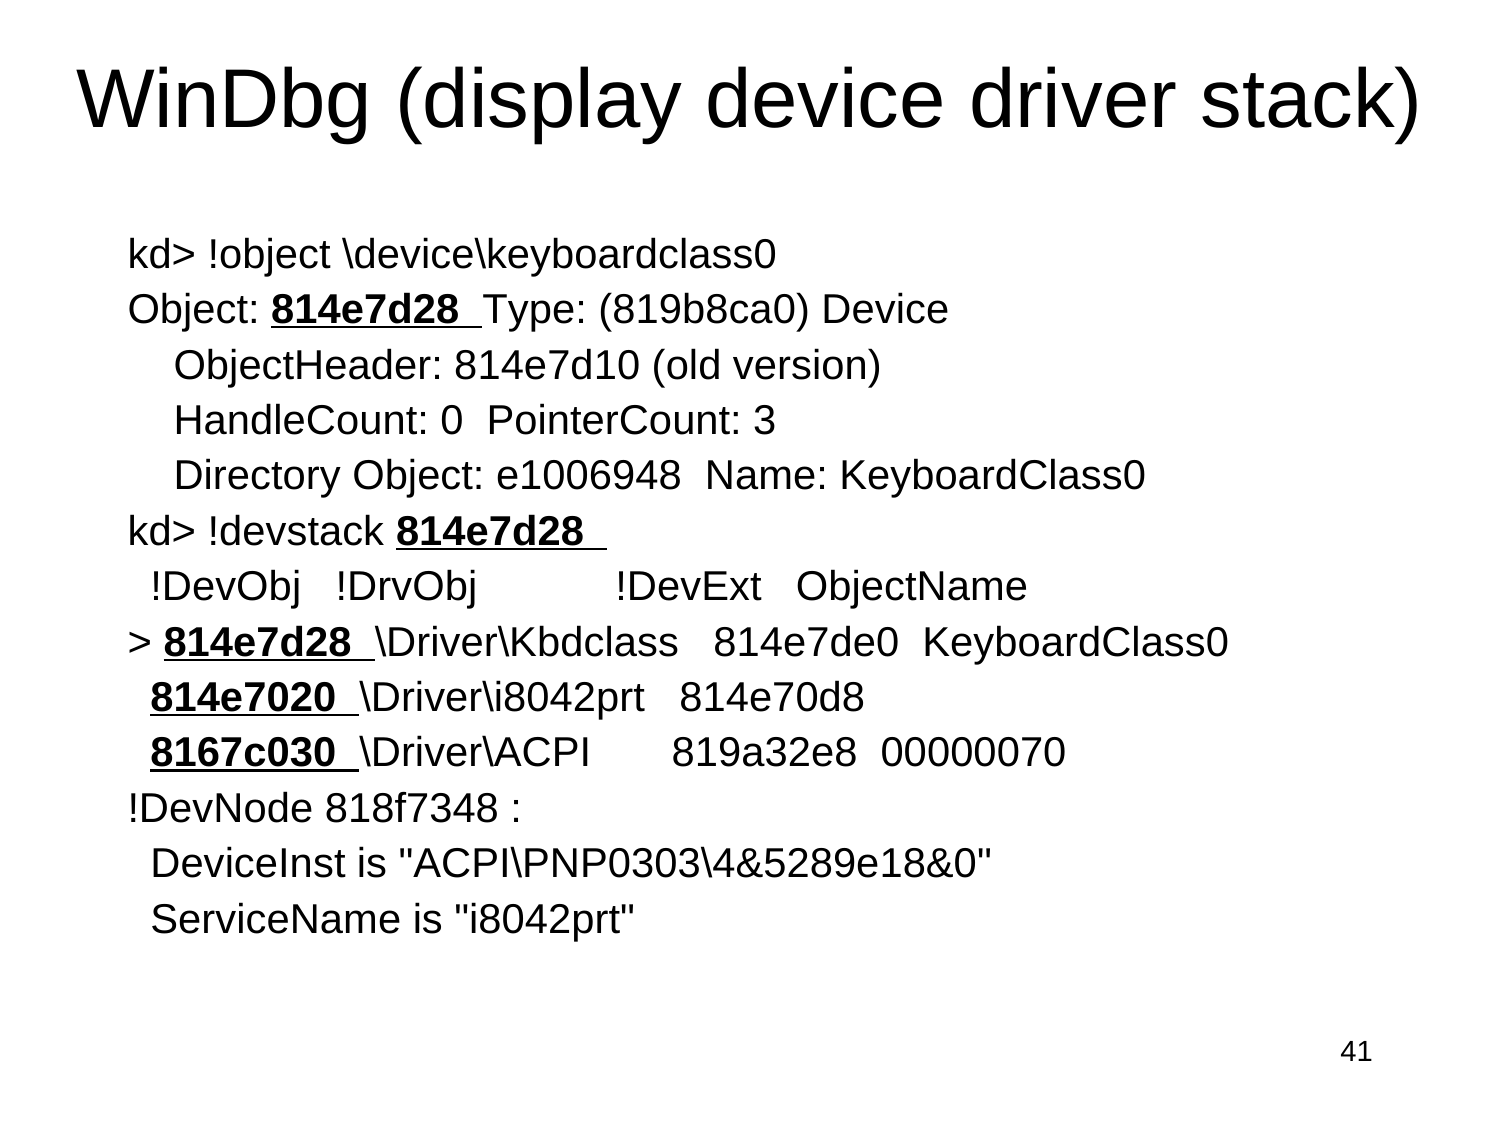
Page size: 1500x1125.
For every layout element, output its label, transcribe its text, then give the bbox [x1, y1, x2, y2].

title WinDbg (display device driver stack) [0, 0, 1500, 188]
list kd> !object \device\keyboardclass0 Object: 814e7d28 Type: (819b8ca0) Device ObjectHeader: 814e7d10 (old version) HandleCount: 0 PointerCount: 3 Directory Object: e1006948 Name: KeyboardClass0 kd> !devstack 814e7d28 !DevObj !DrvObj !DevExt ObjectName > 814e7d28 \Driver\Kbdclass 814e7de0 KeyboardClass0 814e7020 \Driver\i8042prt 814e70d8 8167c030 \Driver\ACPI 819a32e8 00000070 !DevNode 818f7348 : DeviceInst is "ACPI\PNP0303\4&5289e18&0" ServiceName is "i8042prt" [112, 224, 1388, 1000]
text_box <number> [1074, 1025, 1388, 1101]
